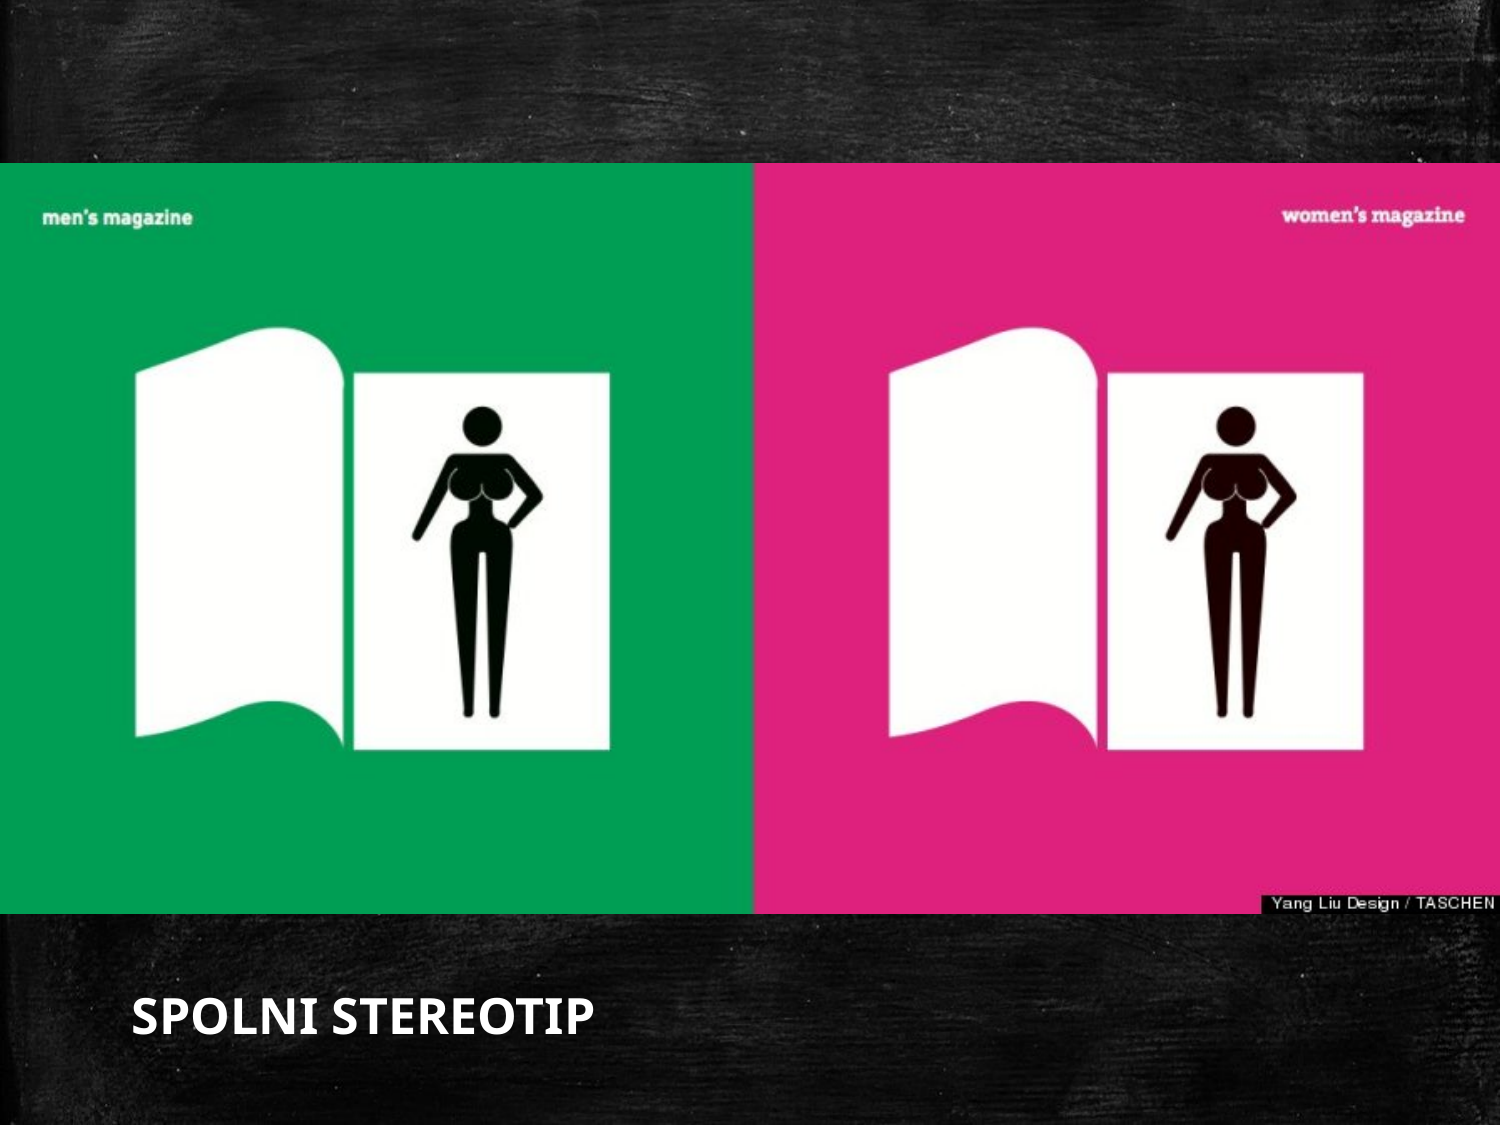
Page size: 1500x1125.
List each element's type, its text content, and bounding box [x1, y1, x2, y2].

text_box SPOLNI STEREOTIP [117, 984, 727, 1054]
picture [0, 0, 1500, 1125]
